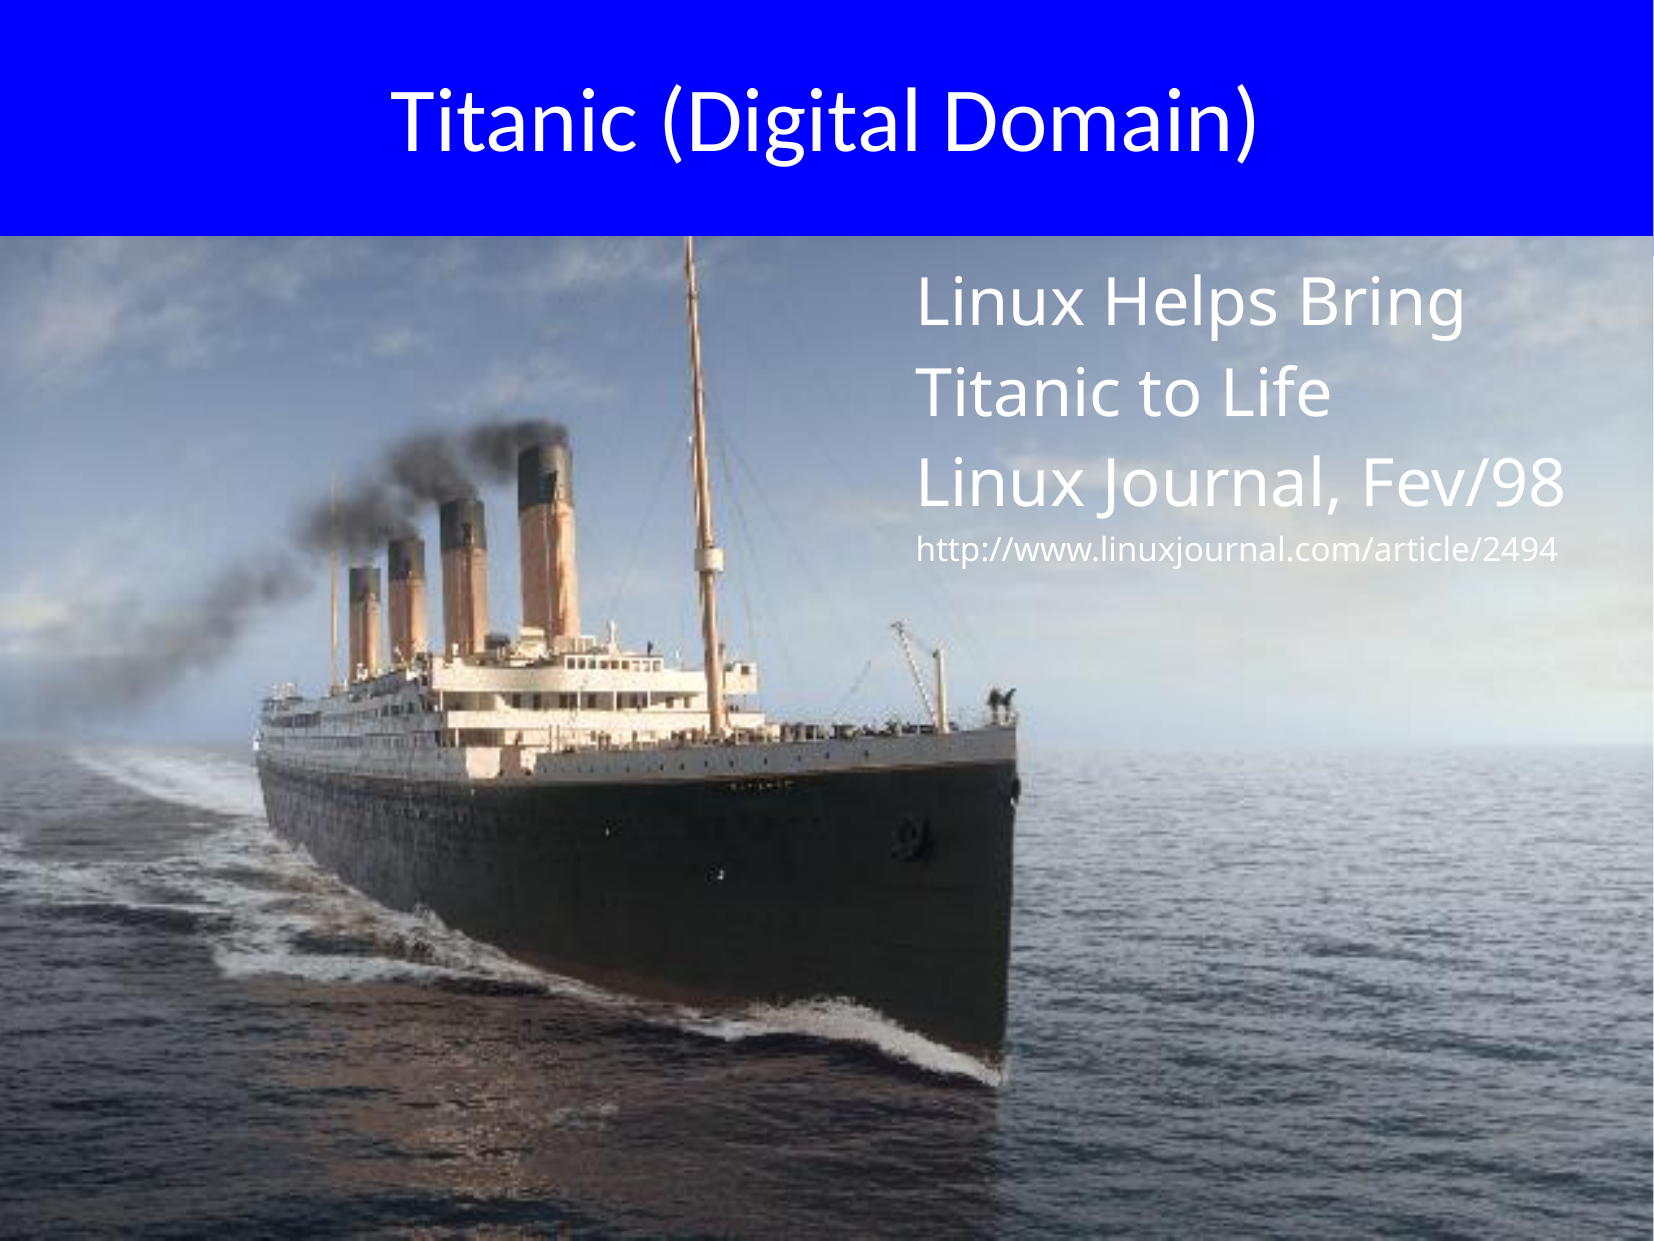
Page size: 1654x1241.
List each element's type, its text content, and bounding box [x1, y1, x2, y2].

list Linux Helps Bring Titanic to Life Linux Journal, Fev/98 http://www.linuxjournal.com/article/2494 [915, 253, 1642, 645]
title Titanic (Digital Domain) [0, 0, 1654, 236]
picture [0, 236, 1654, 1241]
